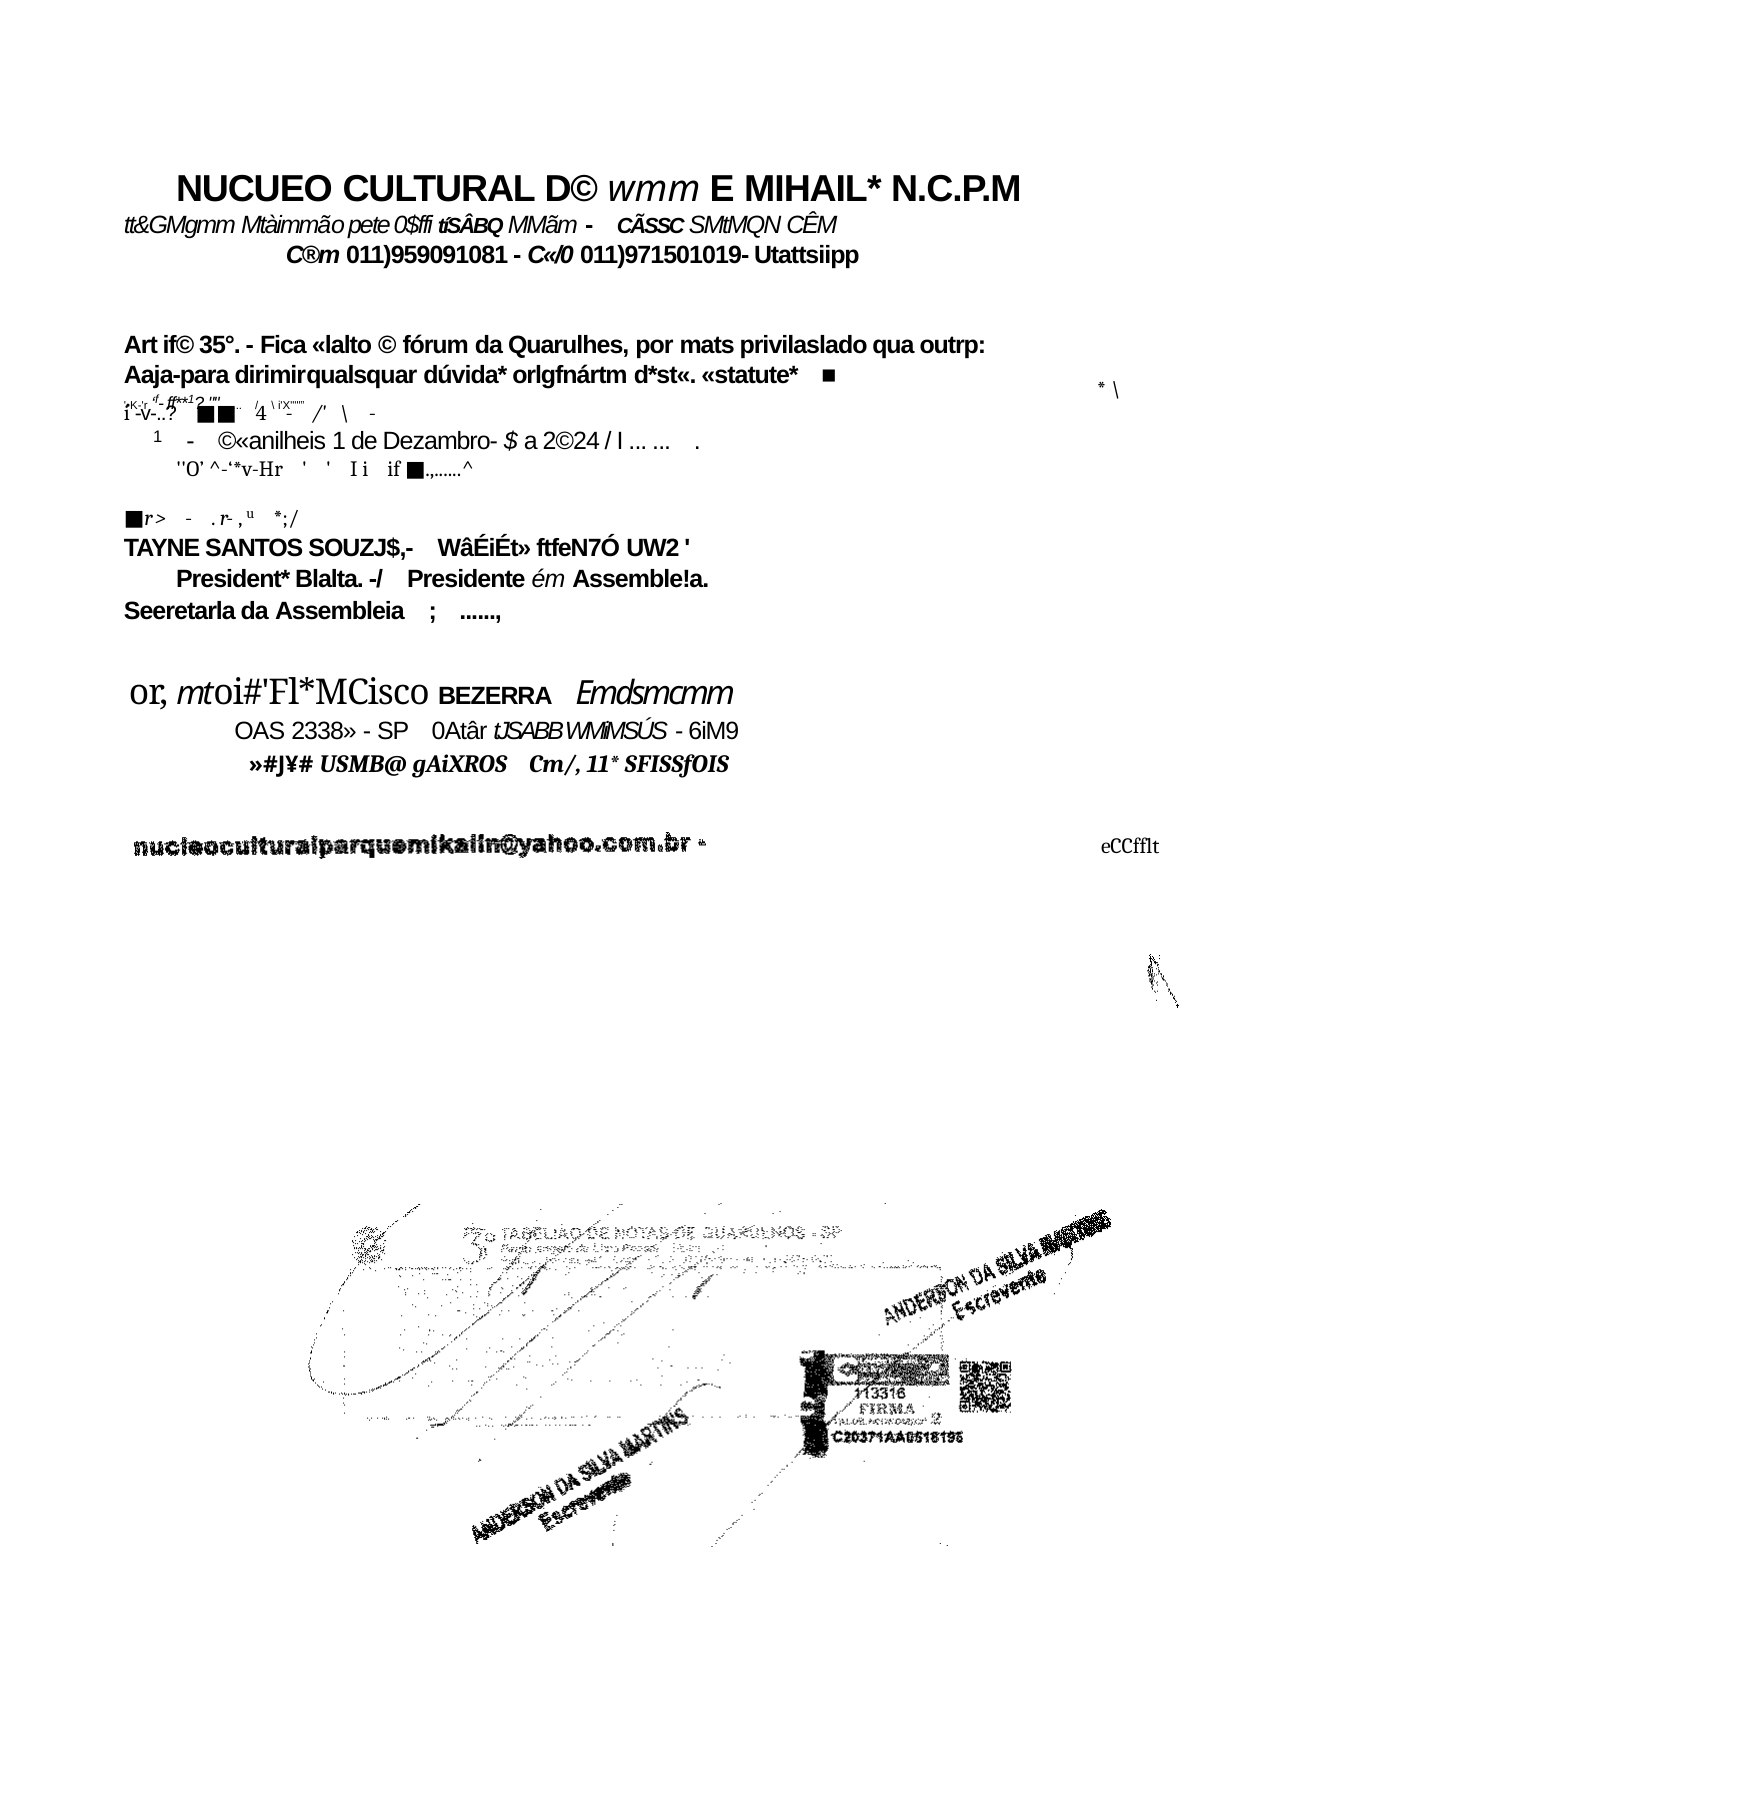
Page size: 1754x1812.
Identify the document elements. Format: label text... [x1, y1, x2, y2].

text_box Art if© 35°. - Fica «lalto © fórum da Quarulhes, por mats privilaslado qua outrp: Aaja-para dirimirqualsquar dúvida* orlgfnártm d*st«. «statute* ■ * \ '•K-'r ‘f- ff**1? "" ...... / \ i'X"'"” i -v-..? ■■ 4 - /' \ - 1 - ©«anilheis 1 de Dezambro- $ a 2©24 / I ... ... . ''O’ ^-‘*v-Hr ' ' I i if ■.,......^ ■r > - . r- , u *;/ TAYNE SANTOS SOUZJ$,- WâÉiÉt» ftfeN7Ó UW2 ' President* Blalta. -/ Presidente ém Assemble!a. Seeretarla da Assembleia ; ......, [124, 329, 1166, 628]
picture [132, 832, 707, 860]
picture [1147, 954, 1179, 1008]
text_box or, mtoi#'Fl*MCisco bezerra Emdsmcmm OAS 2338» - SP 0Atâr tJSABB WMiMSÚS - 6iM9 »#J¥# USMB@ gAiXROS Cm/, 11* SFISSfOIS [129, 669, 1130, 794]
text_box nucueo cultural d© wmm e mihail* n.c.p.m tt&GMgmm Mtàimmão pete 0$ffi tíSÂBQ MMãm - CÃSSC SMtMQN CÊM C®m 011)959091081 - C«/0 011)971501019- Utattsiipp [124, 163, 1132, 270]
picture [306, 1203, 1112, 1547]
text_box eCCfflt [1101, 832, 1172, 852]
